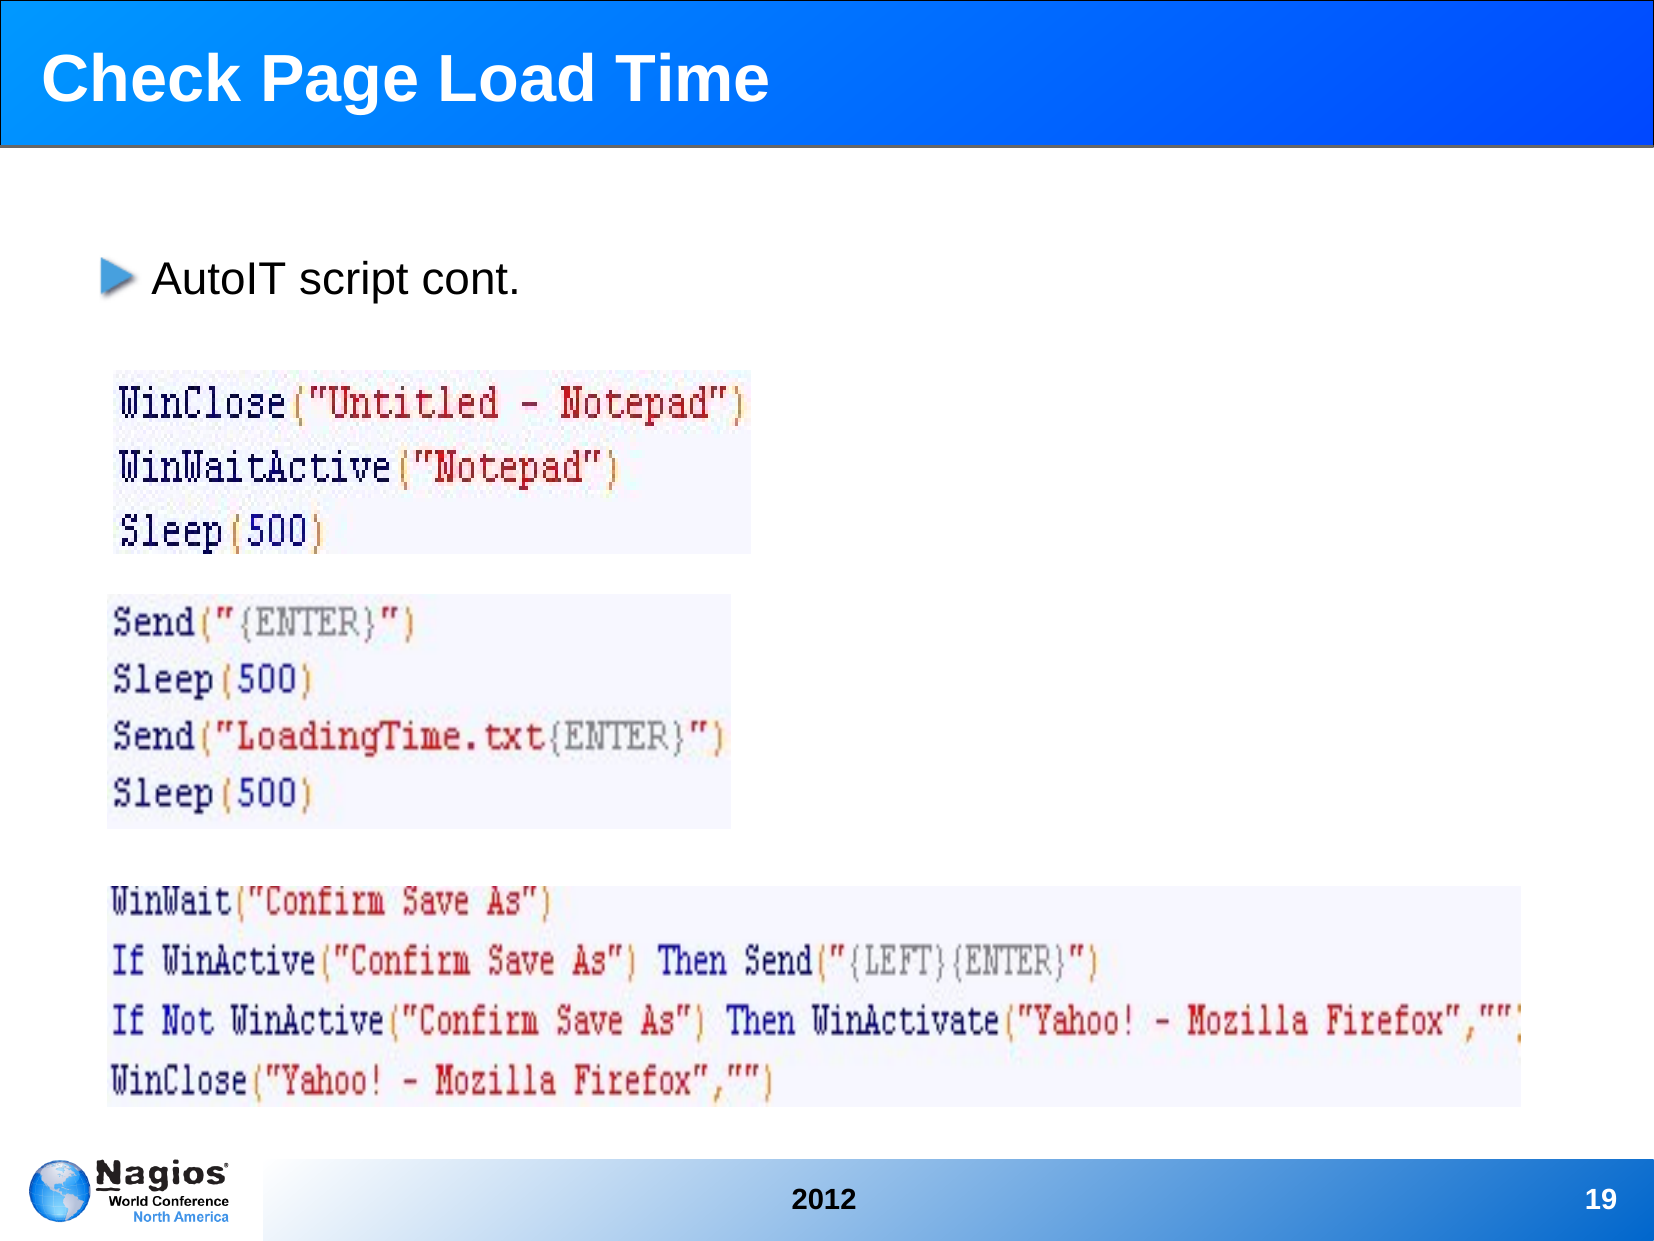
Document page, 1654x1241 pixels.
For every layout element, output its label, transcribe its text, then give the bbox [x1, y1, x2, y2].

picture [107, 594, 731, 829]
picture [29, 1159, 229, 1235]
title Check Page Load Time [41, 0, 1248, 211]
list AutoIT script cont. [80, 253, 1569, 417]
picture [113, 370, 751, 554]
picture [107, 886, 1521, 1107]
